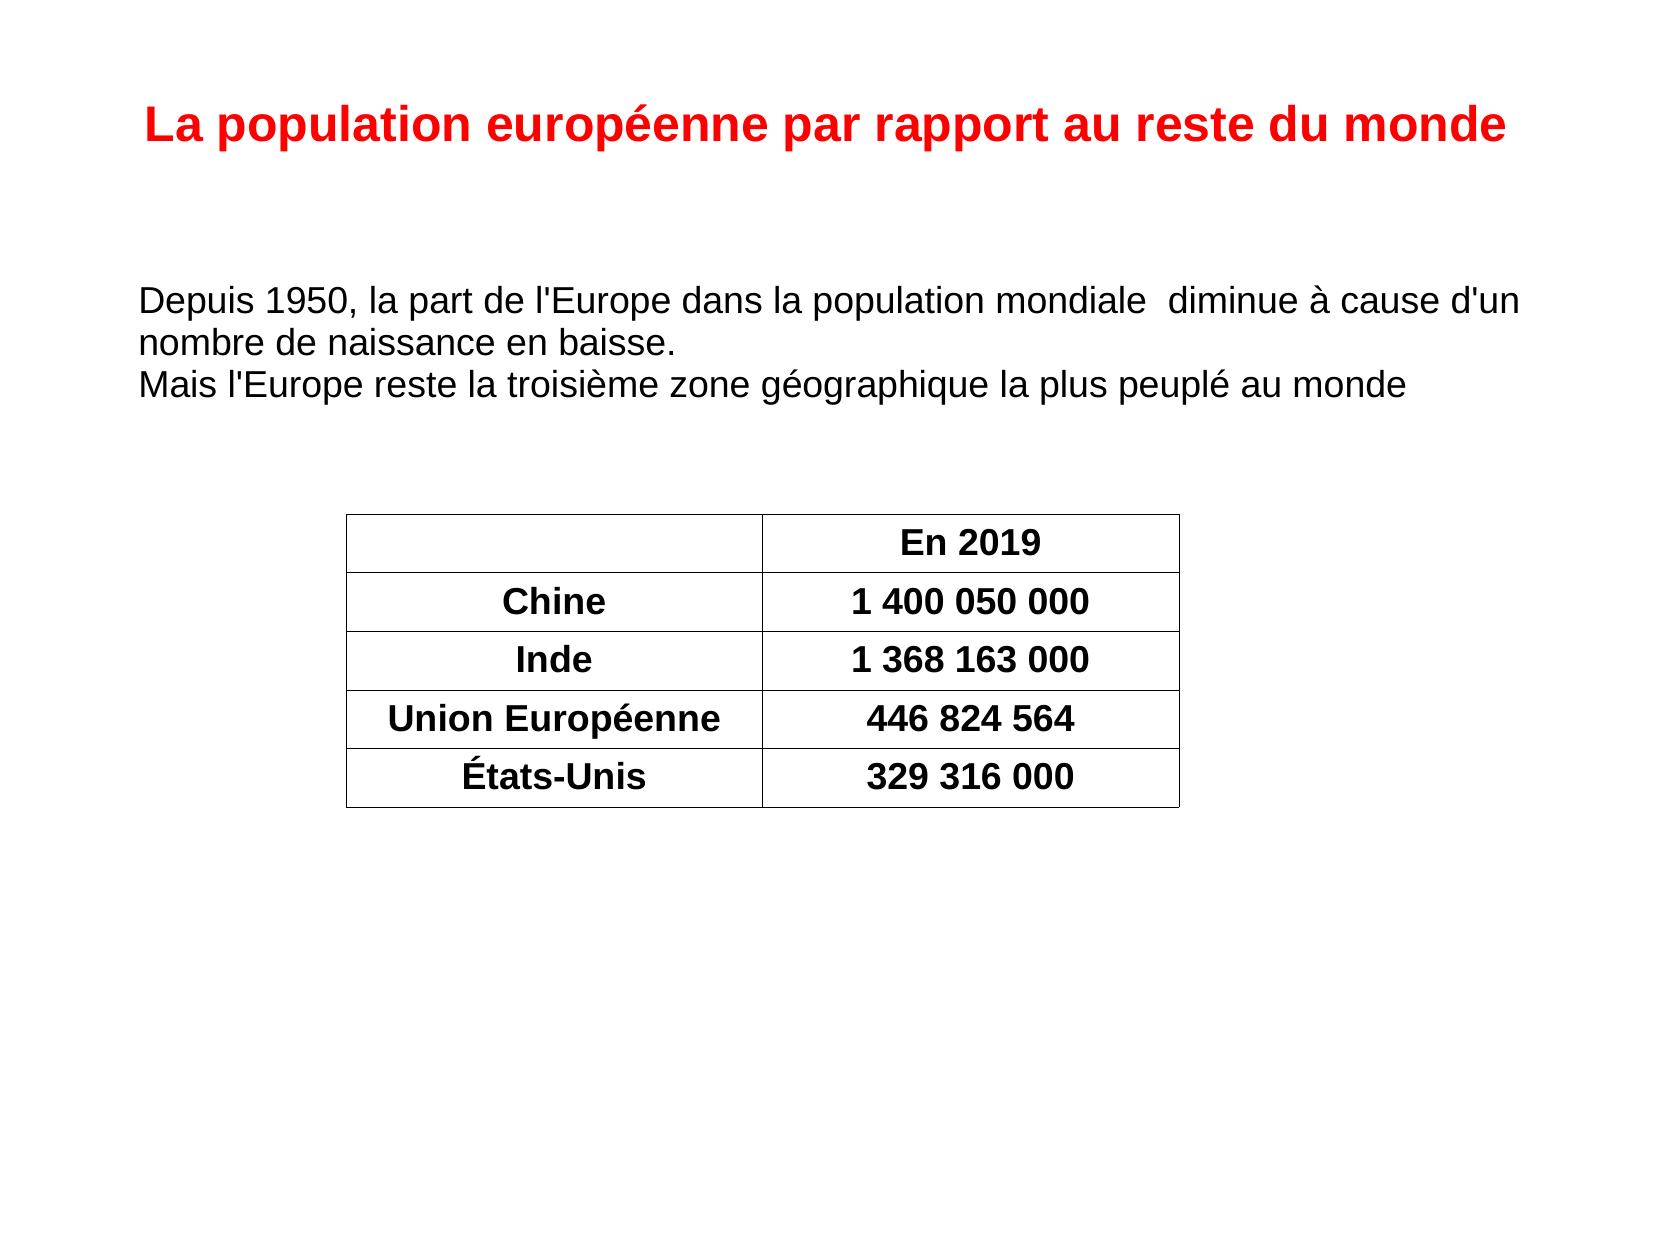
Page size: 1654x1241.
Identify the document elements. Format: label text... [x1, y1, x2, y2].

table_cell 329 316 000 [763, 749, 1179, 807]
table_cell Chine [347, 573, 762, 631]
table_cell 1 368 163 000 [763, 632, 1179, 690]
table_header En 2019 [763, 515, 1179, 572]
table_cell 446 824 564 [763, 691, 1179, 748]
table_cell Union Européenne [347, 691, 762, 748]
table_cell 1 400 050 000 [763, 573, 1179, 631]
table_cell Inde [347, 632, 762, 690]
text_box La population européenne par rapport au reste du monde [59, 88, 1595, 161]
text_box Depuis 1950, la part de l'Europe dans la population mondiale diminue à cause d'un nombre de naissance en baisse. Mais l'Europe reste la troisième zone géographique la plus peuplé au monde [123, 272, 1536, 414]
table_header [347, 515, 762, 572]
table_cell États-Unis [347, 749, 762, 807]
